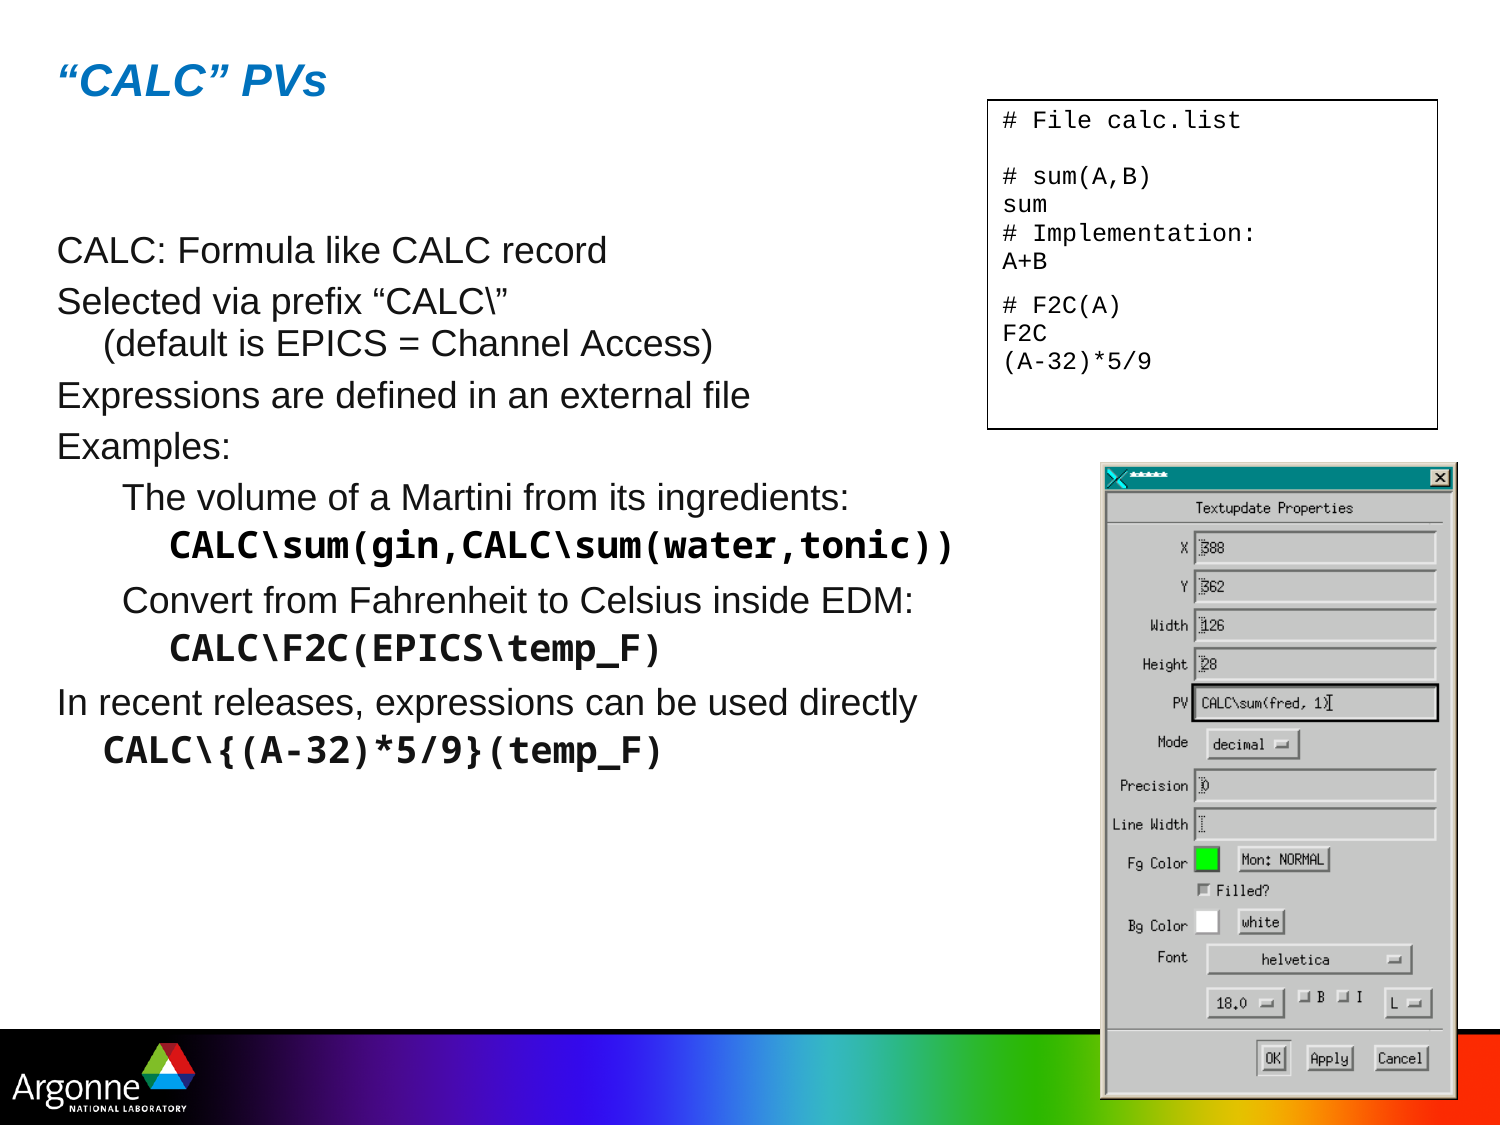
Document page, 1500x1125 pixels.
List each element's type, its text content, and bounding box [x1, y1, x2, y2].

picture [0, 462, 1500, 1125]
title “CALC” PVs [55, 48, 1361, 118]
text_box # File calc.list # sum(A,B) sum # Implementation: A+B # F2C(A) F2C (A-32)*5/9 [987, 99, 1438, 429]
list CALC: Formula like CALC record Selected via prefix “CALC\” (default is EPICS = Channel Access) Expressions are defined in an external file Examples: The volume of a Martini from its ingredients: CALC\sum(gin,CALC\sum(water,tonic)) Convert from Fahrenheit to Celsius inside EDM: CALC\F2C(EPICS\temp_F) In recent releases, expressions can be used directly CALC\{(A-32)*5/9}(temp_F) [56, 229, 1359, 861]
